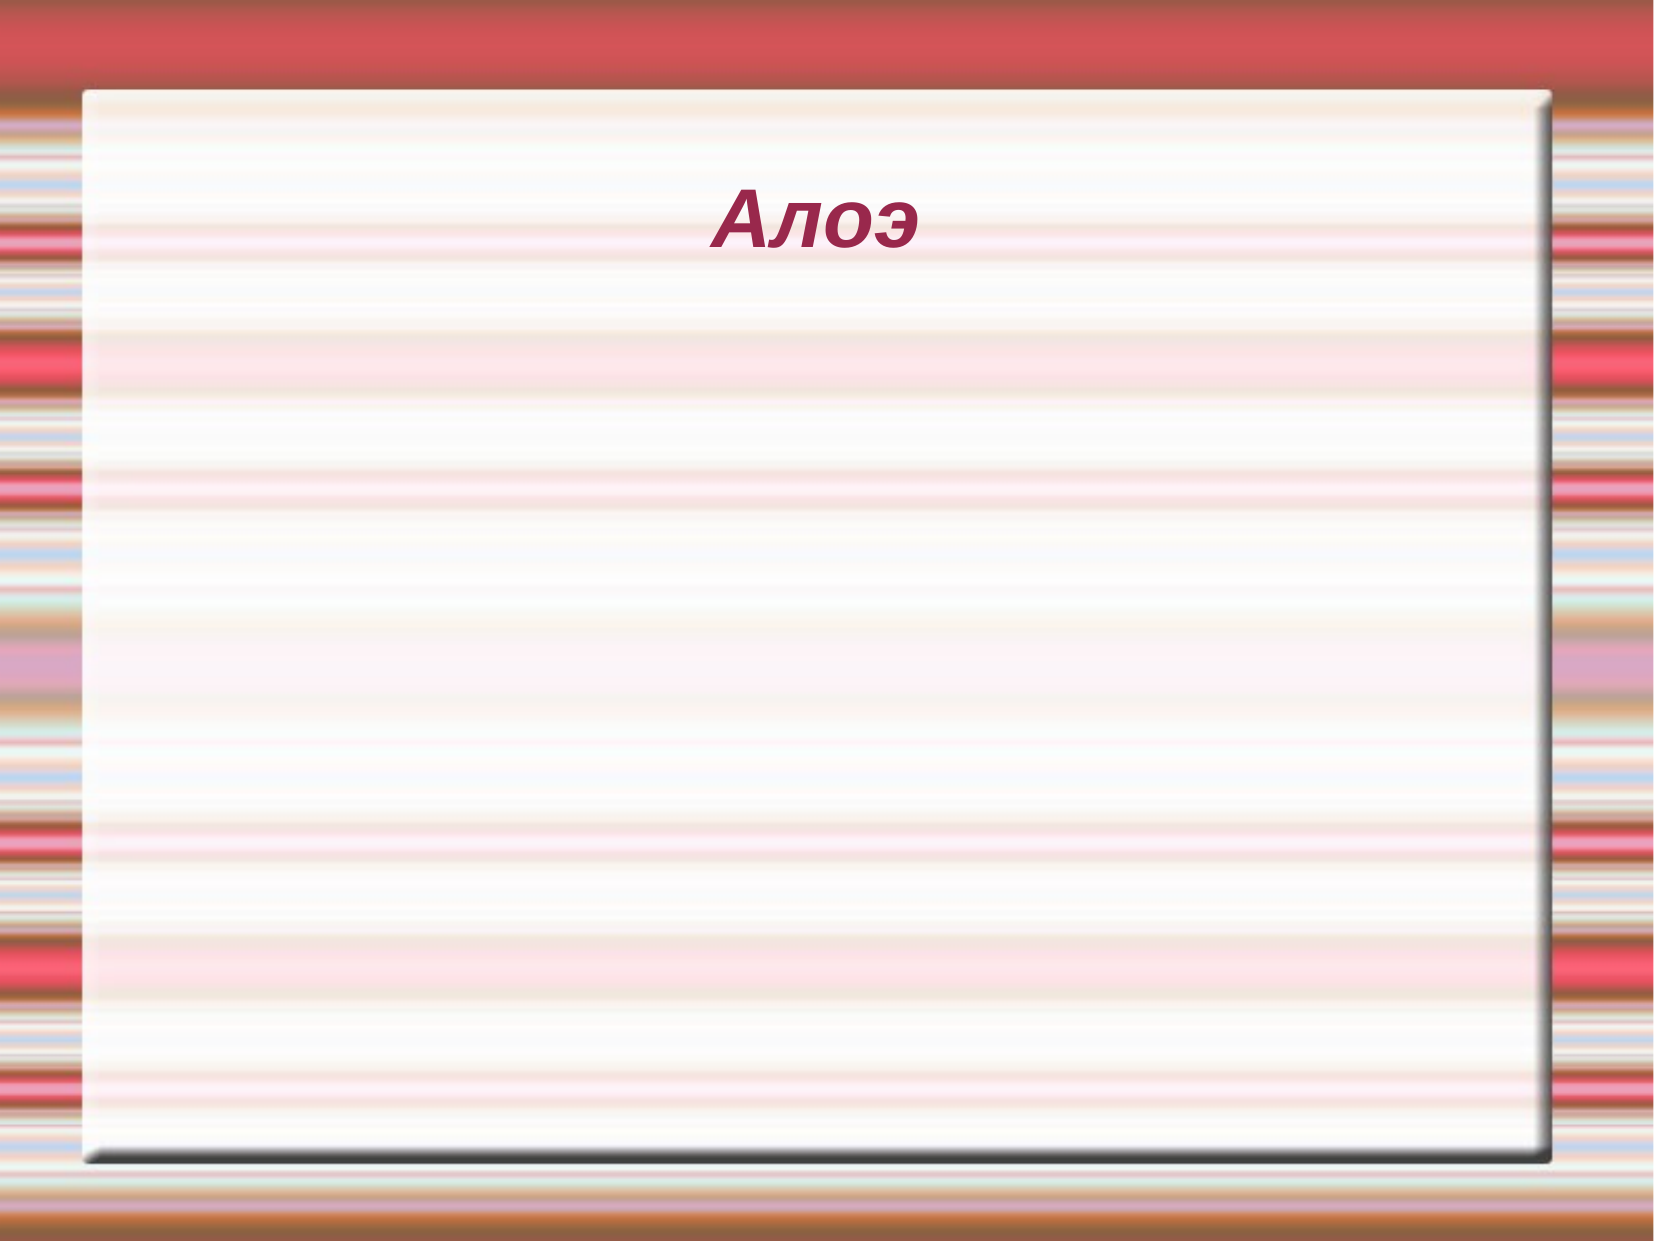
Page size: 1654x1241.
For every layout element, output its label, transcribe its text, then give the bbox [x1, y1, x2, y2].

title Алоэ [121, 114, 1534, 322]
picture [0, 0, 1654, 1241]
chart [134, 350, 1516, 1132]
